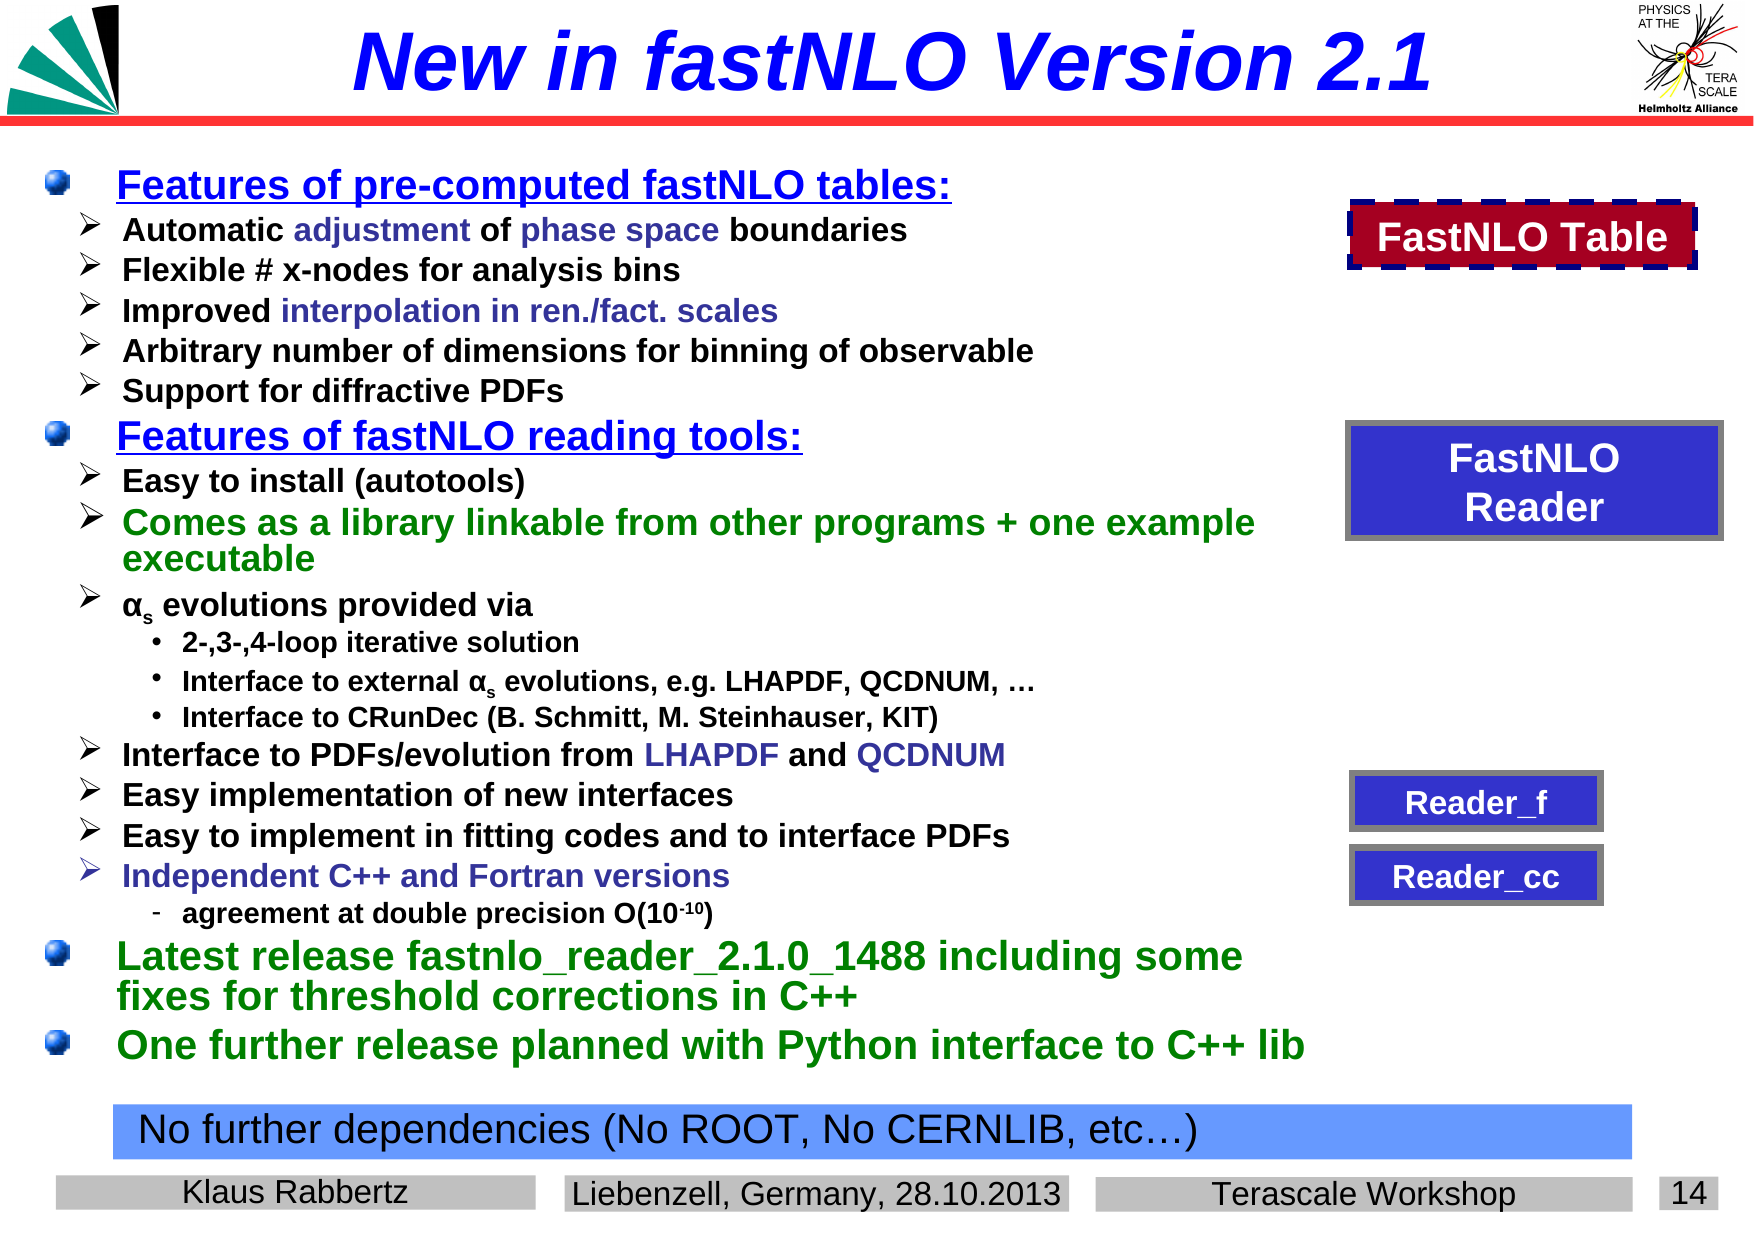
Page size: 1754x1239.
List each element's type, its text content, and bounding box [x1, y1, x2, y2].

list Features of pre-computed fastNLO tables: Automatic adjustment of phase space boundaries Flexible # x-nodes for analysis bins Improved interpolation in ren./fact. scales Arbitrary number of dimensions for binning of observable Support for diffractive PDFs Features of fastNLO reading tools: Easy to install (autotools) Comes as a library linkable from other programs + one example executable αs evolutions provided via 2-,3-,4-loop iterative solution Interface to external αs evolutions, e.g. LHAPDF, QCDNUM, … Interface to CRunDec (B. Schmitt, M. Steinhauser, KIT) Interface to PDFs/evolution from LHAPDF and QCDNUM Easy implementation of new interfaces Easy to implement in fitting codes and to interface PDFs Independent C++ and Fortran versions agreement at double precision O(10-10) Latest release fastnlo_reader_2.1.0_1488 including some fixes for threshold corrections in C++ One further release planned with Python interface to C++ lib [18, 160, 1341, 1095]
text_box No further dependencies (No ROOT, No CERNLIB, etc…) [113, 1104, 1633, 1160]
text_box FastNLO Table [1350, 202, 1696, 268]
text_box Reader_f [1351, 773, 1601, 829]
picture [7, 5, 119, 116]
title New in fastNLO Version 2.1 [123, 0, 1606, 115]
text_box Reader_cc [1351, 847, 1601, 903]
text_box FastNLO Reader [1347, 423, 1721, 538]
picture [1631, 1, 1745, 115]
